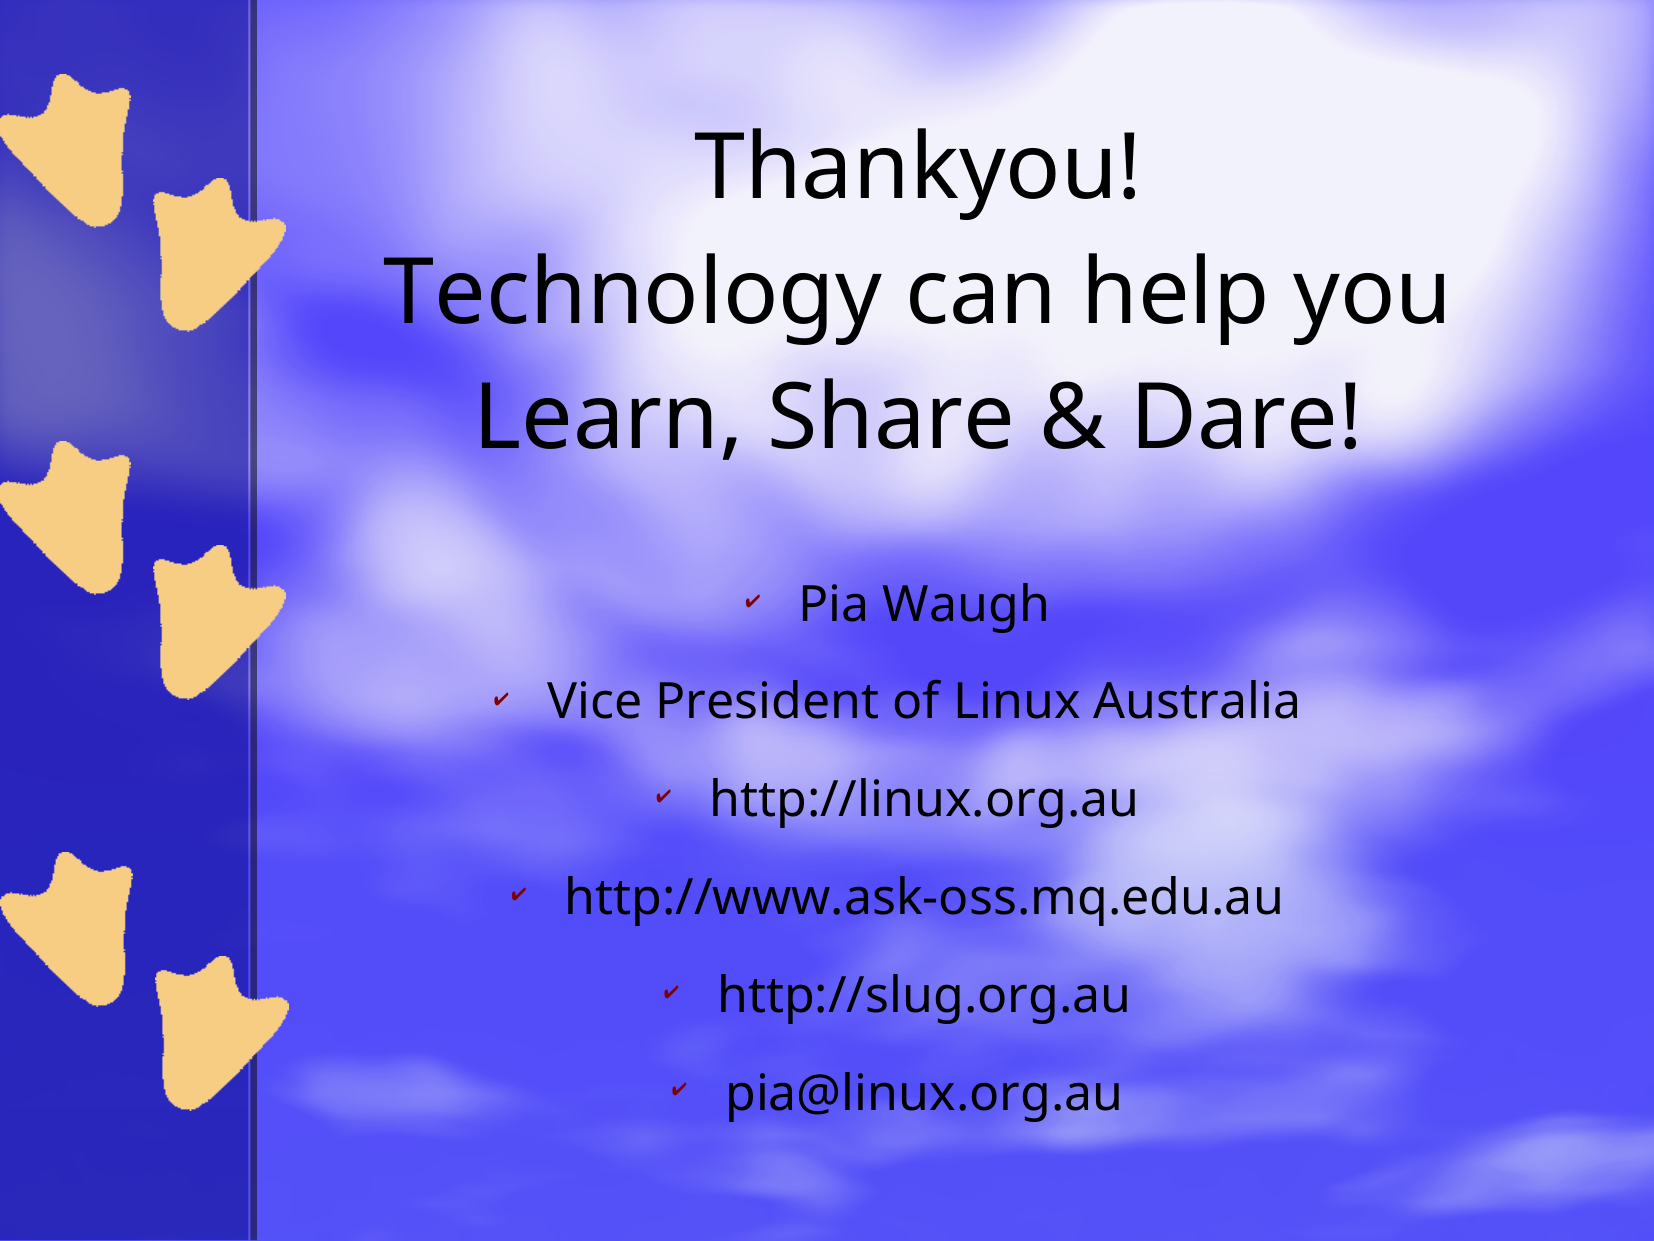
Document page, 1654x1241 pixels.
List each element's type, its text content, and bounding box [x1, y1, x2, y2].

picture [0, 852, 133, 1007]
picture [153, 545, 286, 700]
list Pia Waugh Vice President of Linux Australia http://linux.org.au http://www.ask-oss.mq.edu.au http://slug.org.au pia@linux.org.au [298, 567, 1463, 1241]
picture [0, 441, 131, 596]
picture [0, 74, 131, 228]
picture [155, 956, 289, 1111]
title Thankyou! Technology can help you Learn, Share & Dare! [212, 67, 1625, 509]
picture [153, 178, 212, 332]
